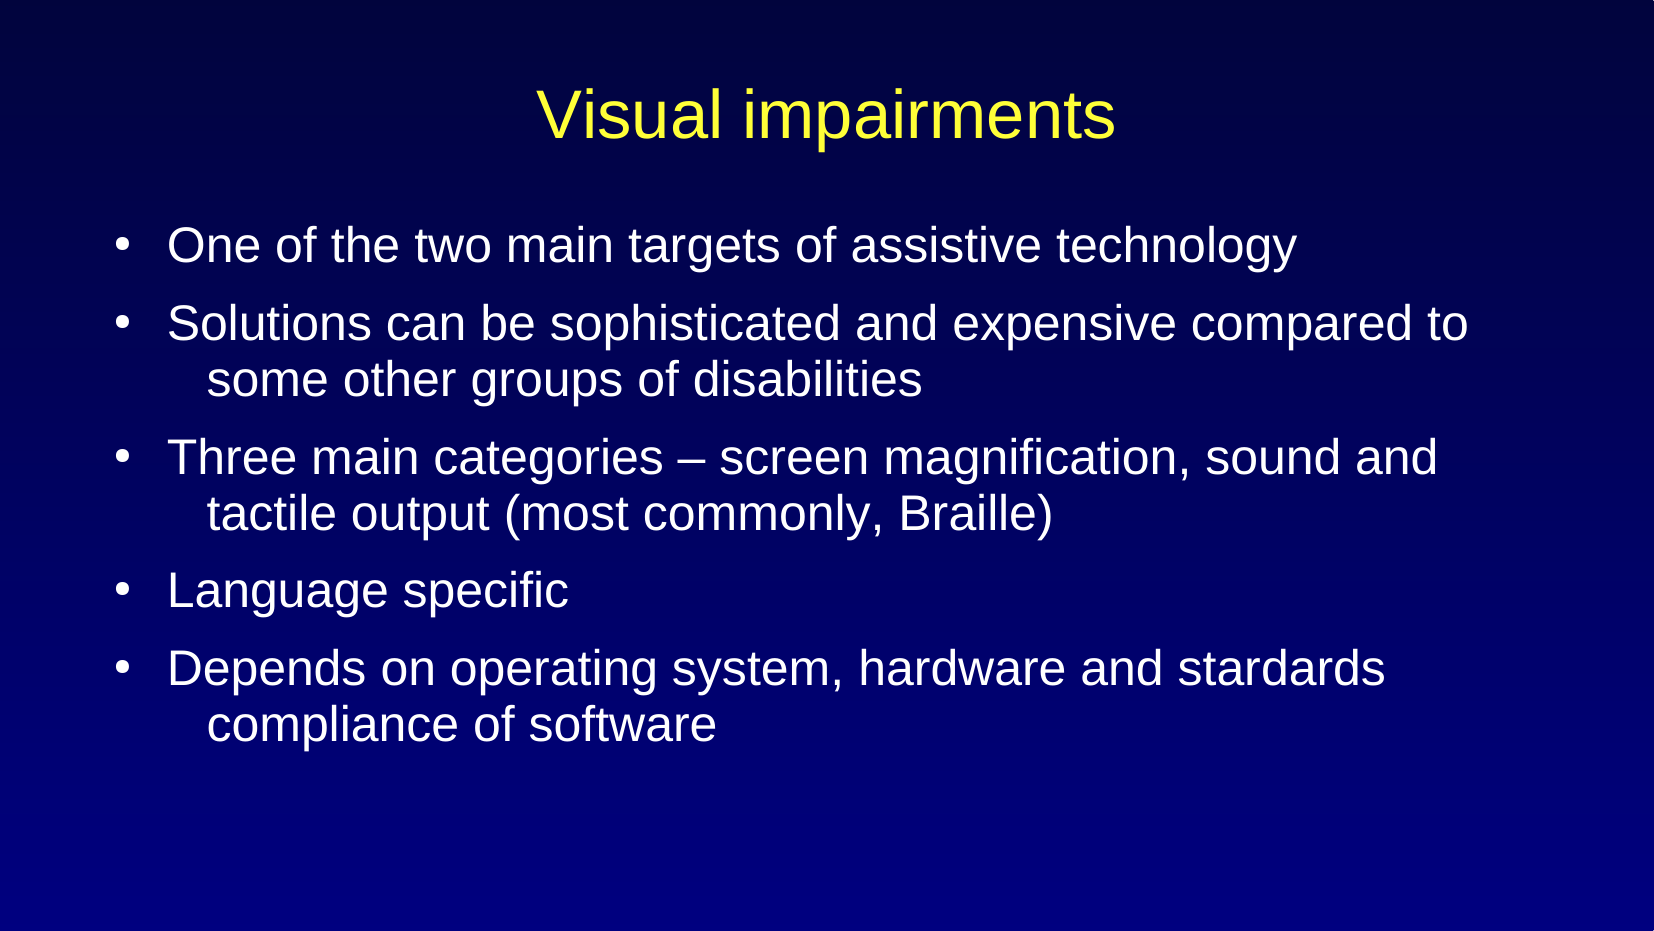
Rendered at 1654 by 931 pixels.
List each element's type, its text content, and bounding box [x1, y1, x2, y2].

list One of the two main targets of assistive technology Solutions can be sophisticated and expensive compared to some other groups of disabilities Three main categories – screen magnification, sound and tactile output (most commonly, Braille) Language specific Depends on operating system, hardware and stardards compliance of software [82, 217, 1571, 758]
title Visual impairments [82, 37, 1571, 193]
